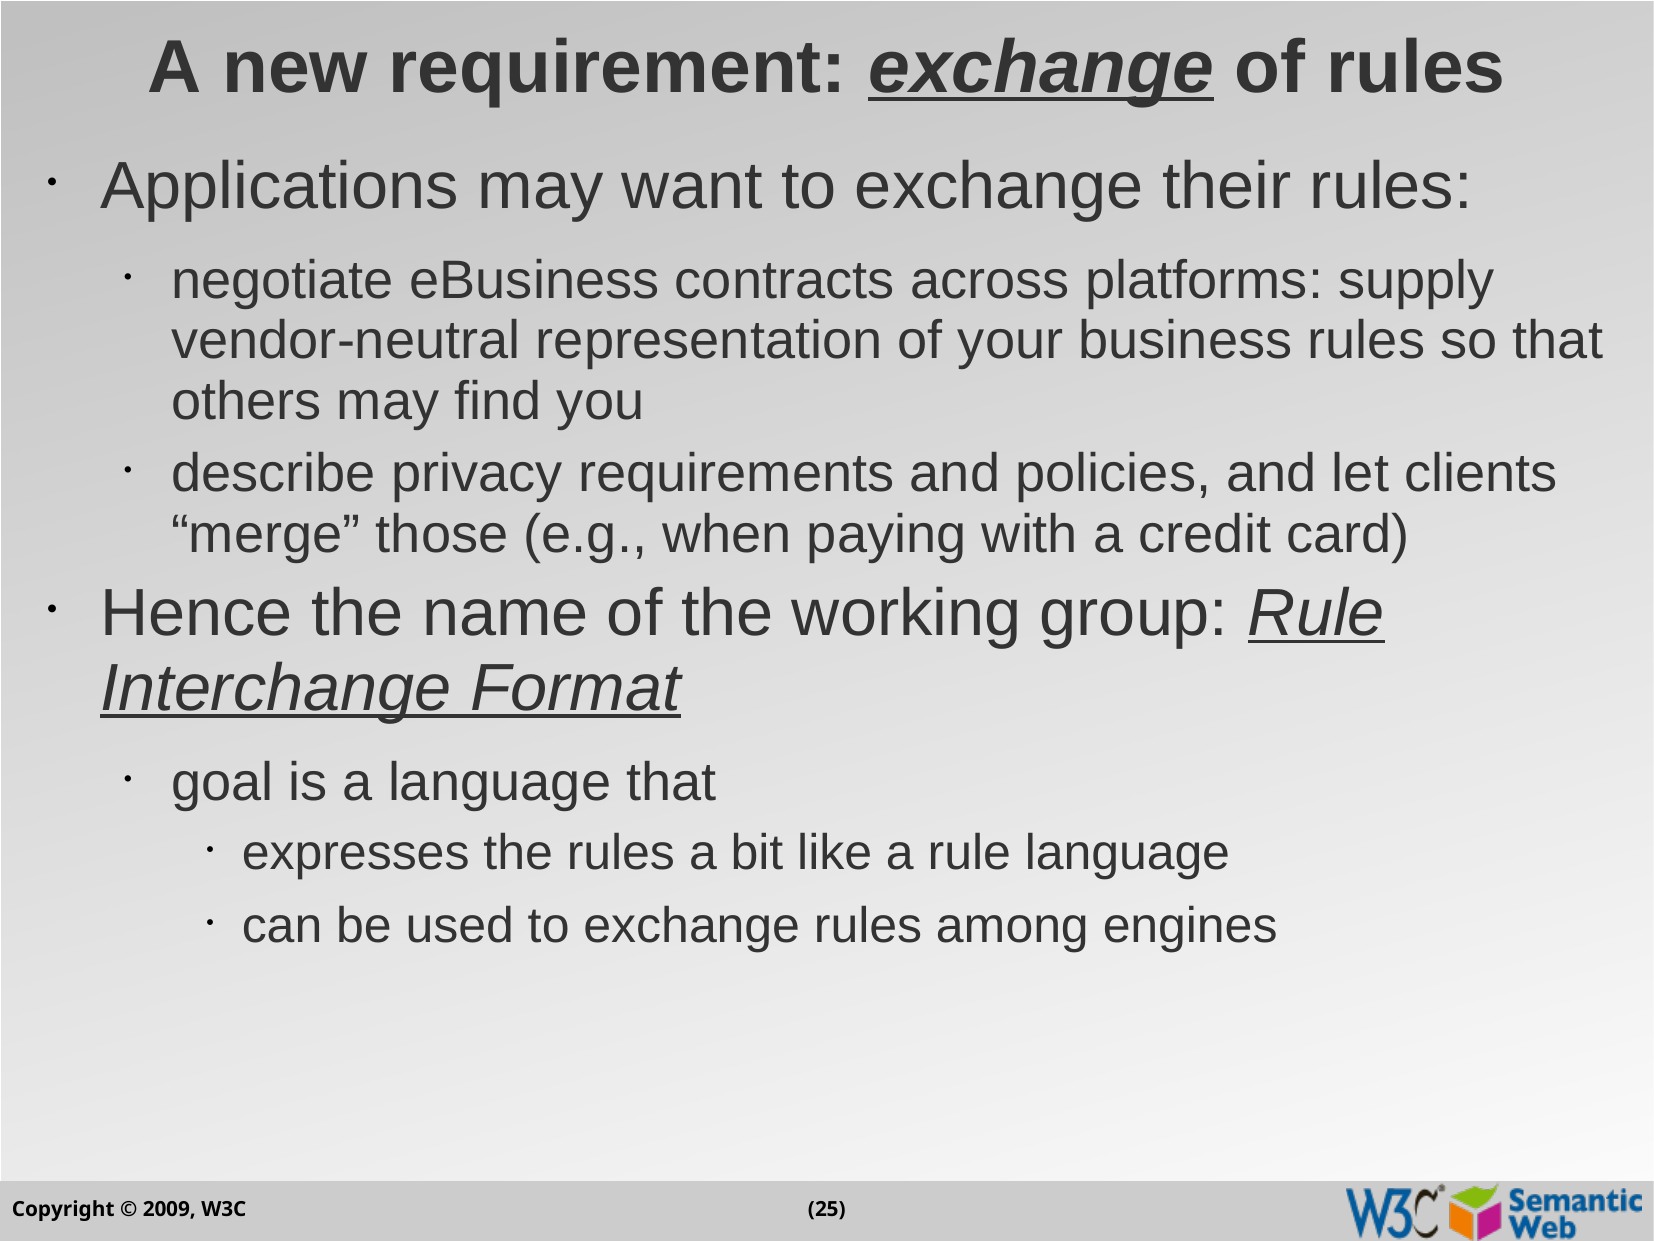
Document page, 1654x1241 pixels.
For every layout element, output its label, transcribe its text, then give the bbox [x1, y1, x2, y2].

picture [1, 1, 1654, 5]
list Applications may want to exchange their rules: negotiate eBusiness contracts across platforms: supply vendor-neutral representation of your business rules so that others may find you describe privacy requirements and policies, and let clients “merge” those (e.g., when paying with a credit card) Hence the name of the working group: Rule Interchange Format goal is a language that expresses the rules a bit like a rule language can be used to exchange rules among engines [29, 147, 1624, 1134]
picture [1, 125, 1654, 1241]
title A new requirement: exchange of rules [0, 5, 1654, 125]
